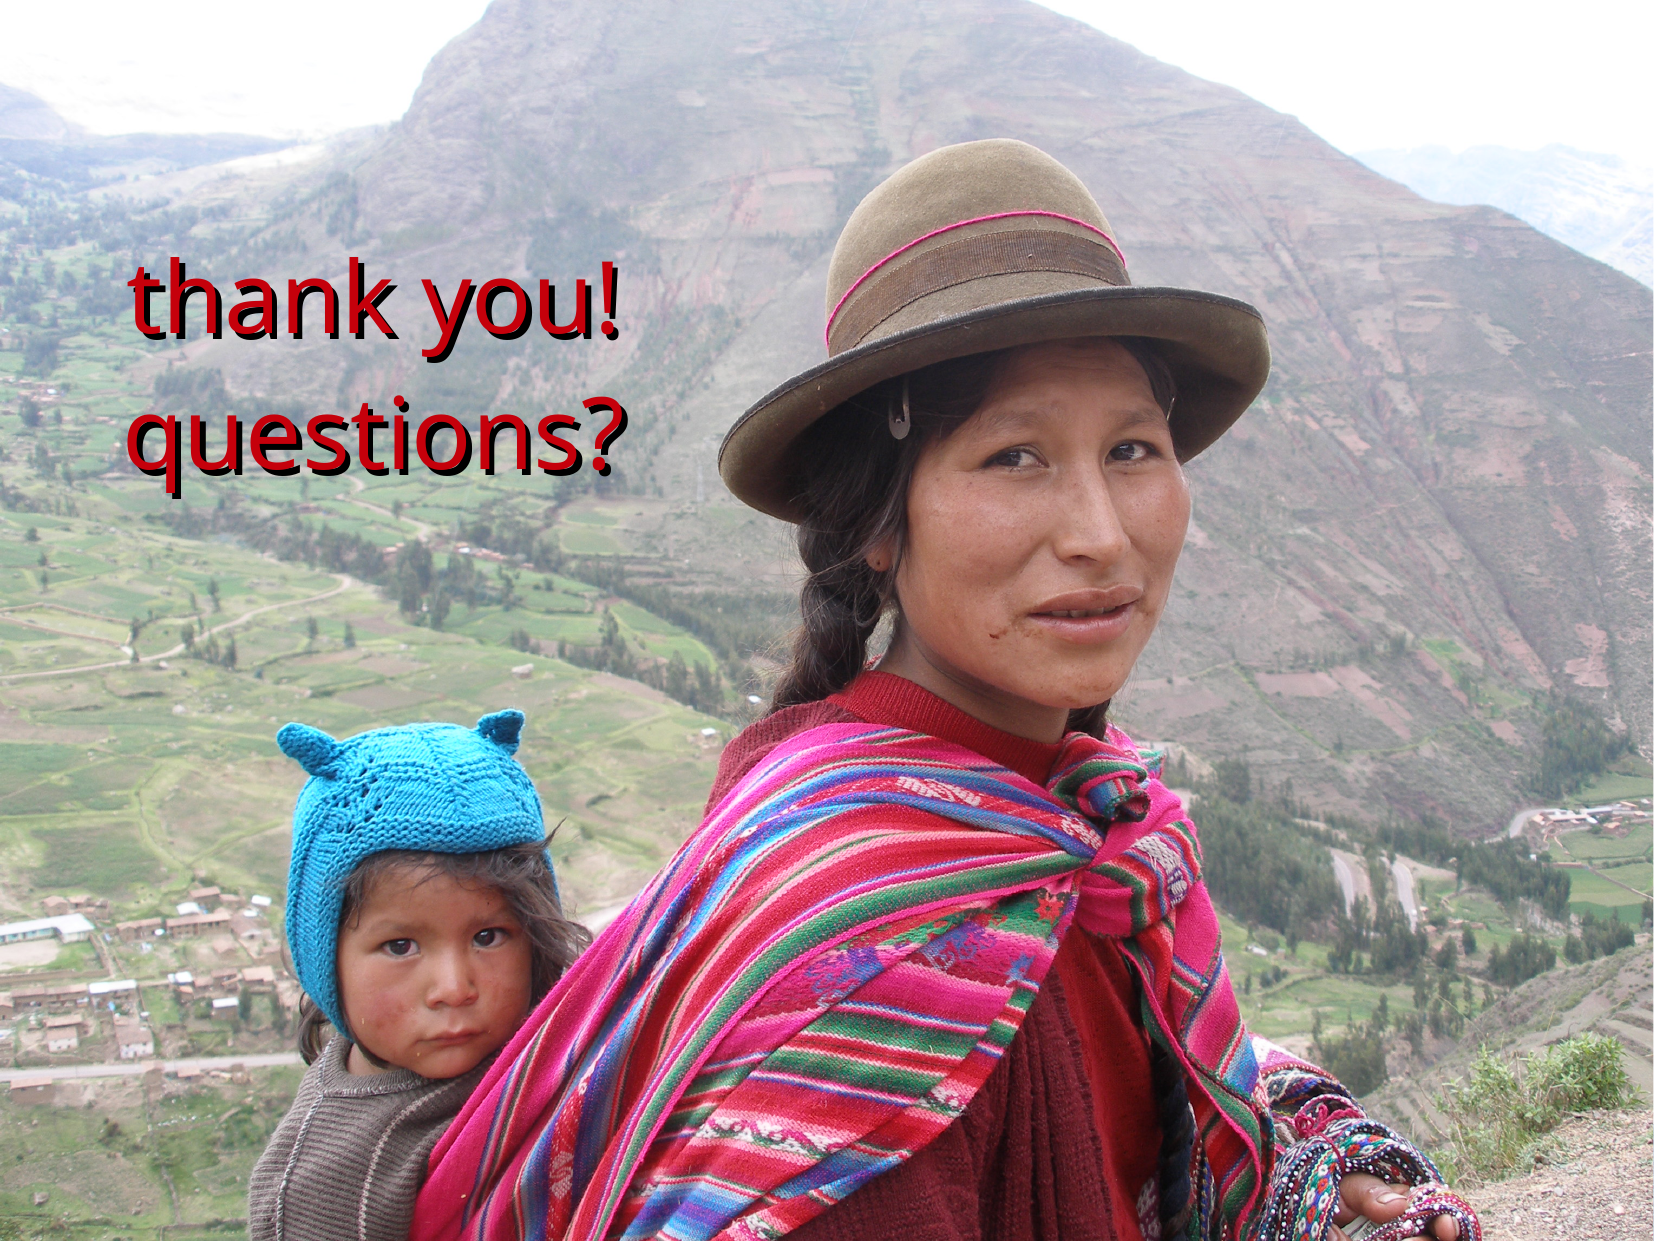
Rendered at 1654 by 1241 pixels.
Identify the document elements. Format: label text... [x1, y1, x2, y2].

picture [0, 0, 1654, 1241]
text_box thank you! questions? [35, 125, 713, 601]
